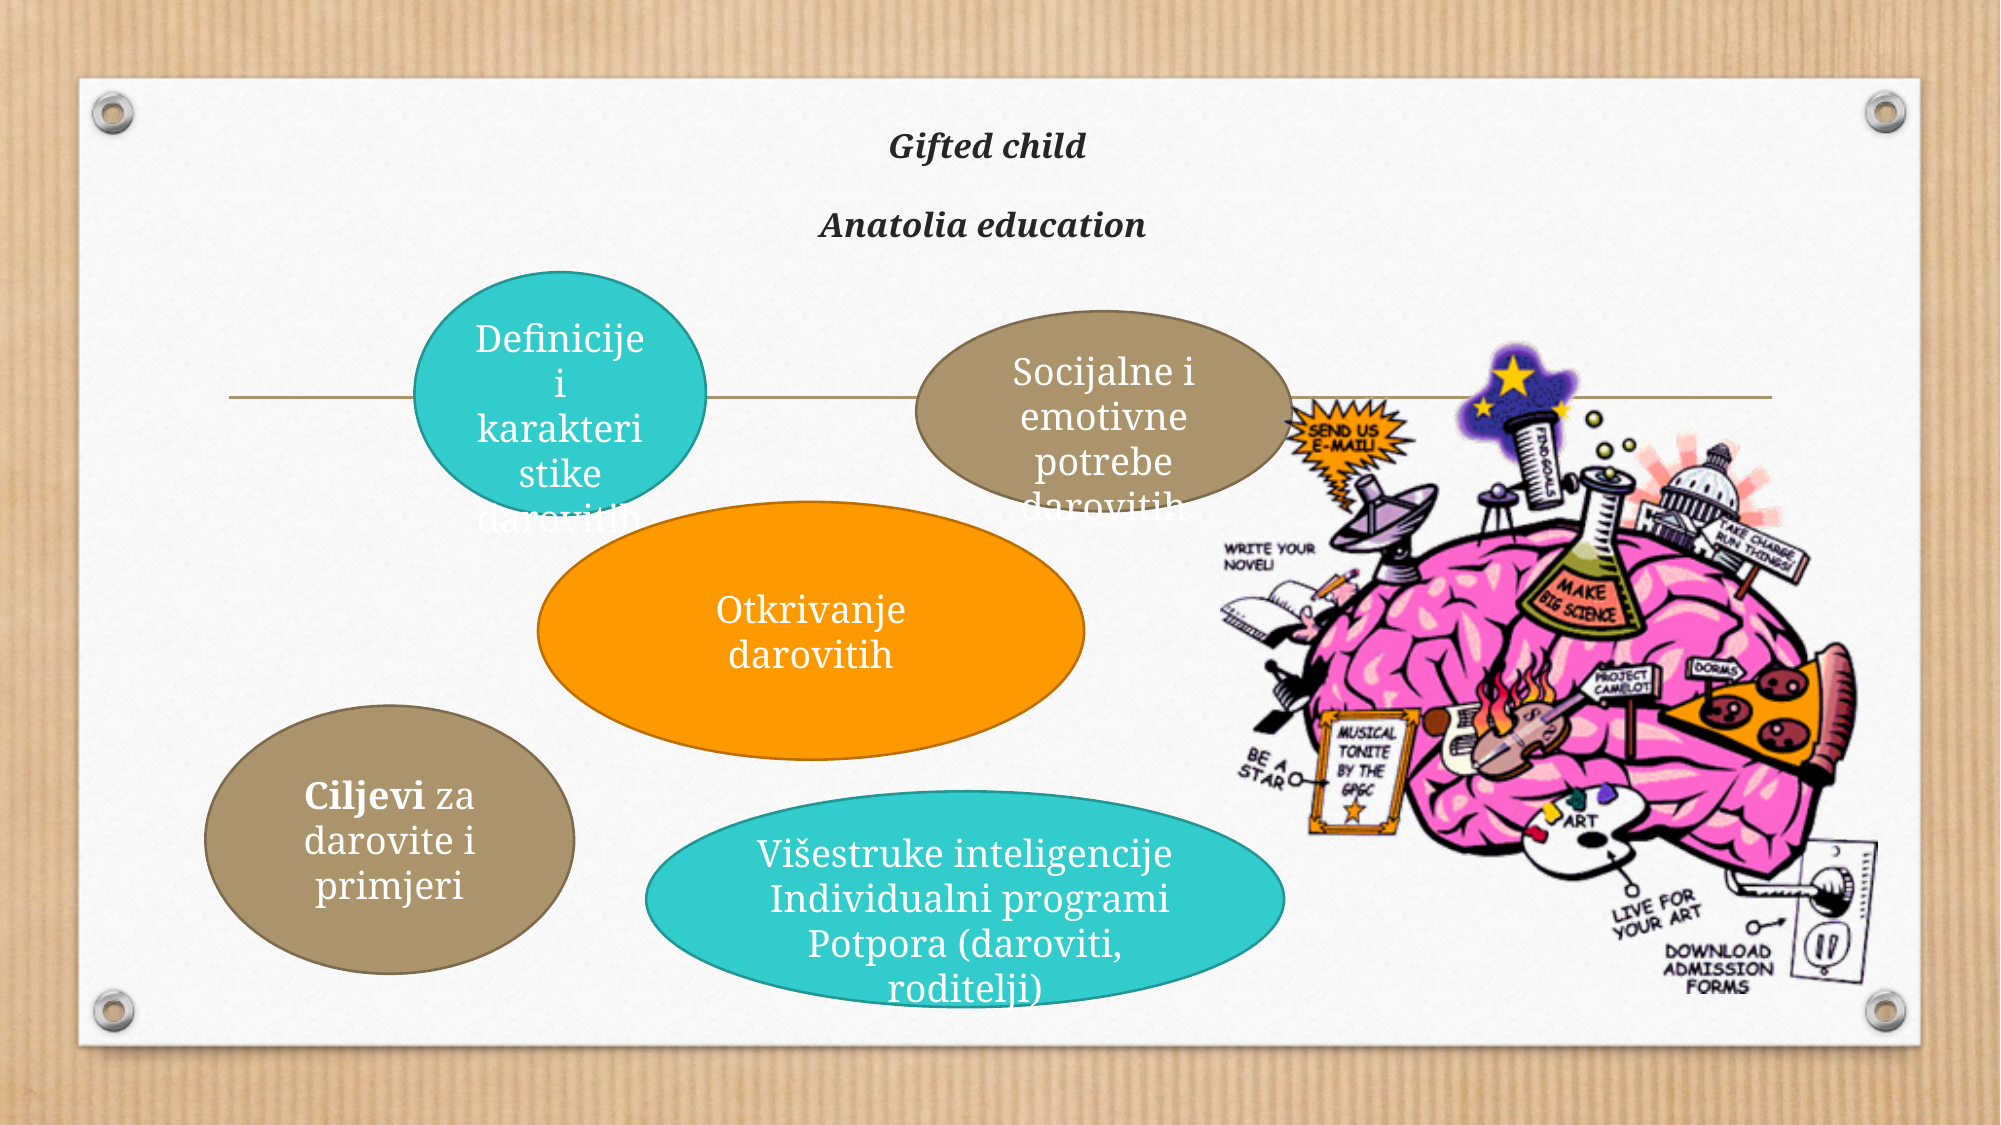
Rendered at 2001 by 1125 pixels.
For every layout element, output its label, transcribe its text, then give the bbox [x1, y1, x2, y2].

text_box Ciljevi za darovite i primjeri [205, 705, 575, 974]
picture [1220, 340, 1878, 994]
title Gifted child Anatolia education [317, 104, 1658, 305]
text_box Višestruke inteligencije Individualni programi Potpora (daroviti, roditelji) [646, 791, 1220, 1008]
text_box Definicije i karakteristike darovitih [414, 272, 706, 516]
text_box Socijalne i emotivne potrebe darovitih [916, 311, 1236, 512]
text_box Otkrivanje darovitih [537, 501, 1085, 760]
